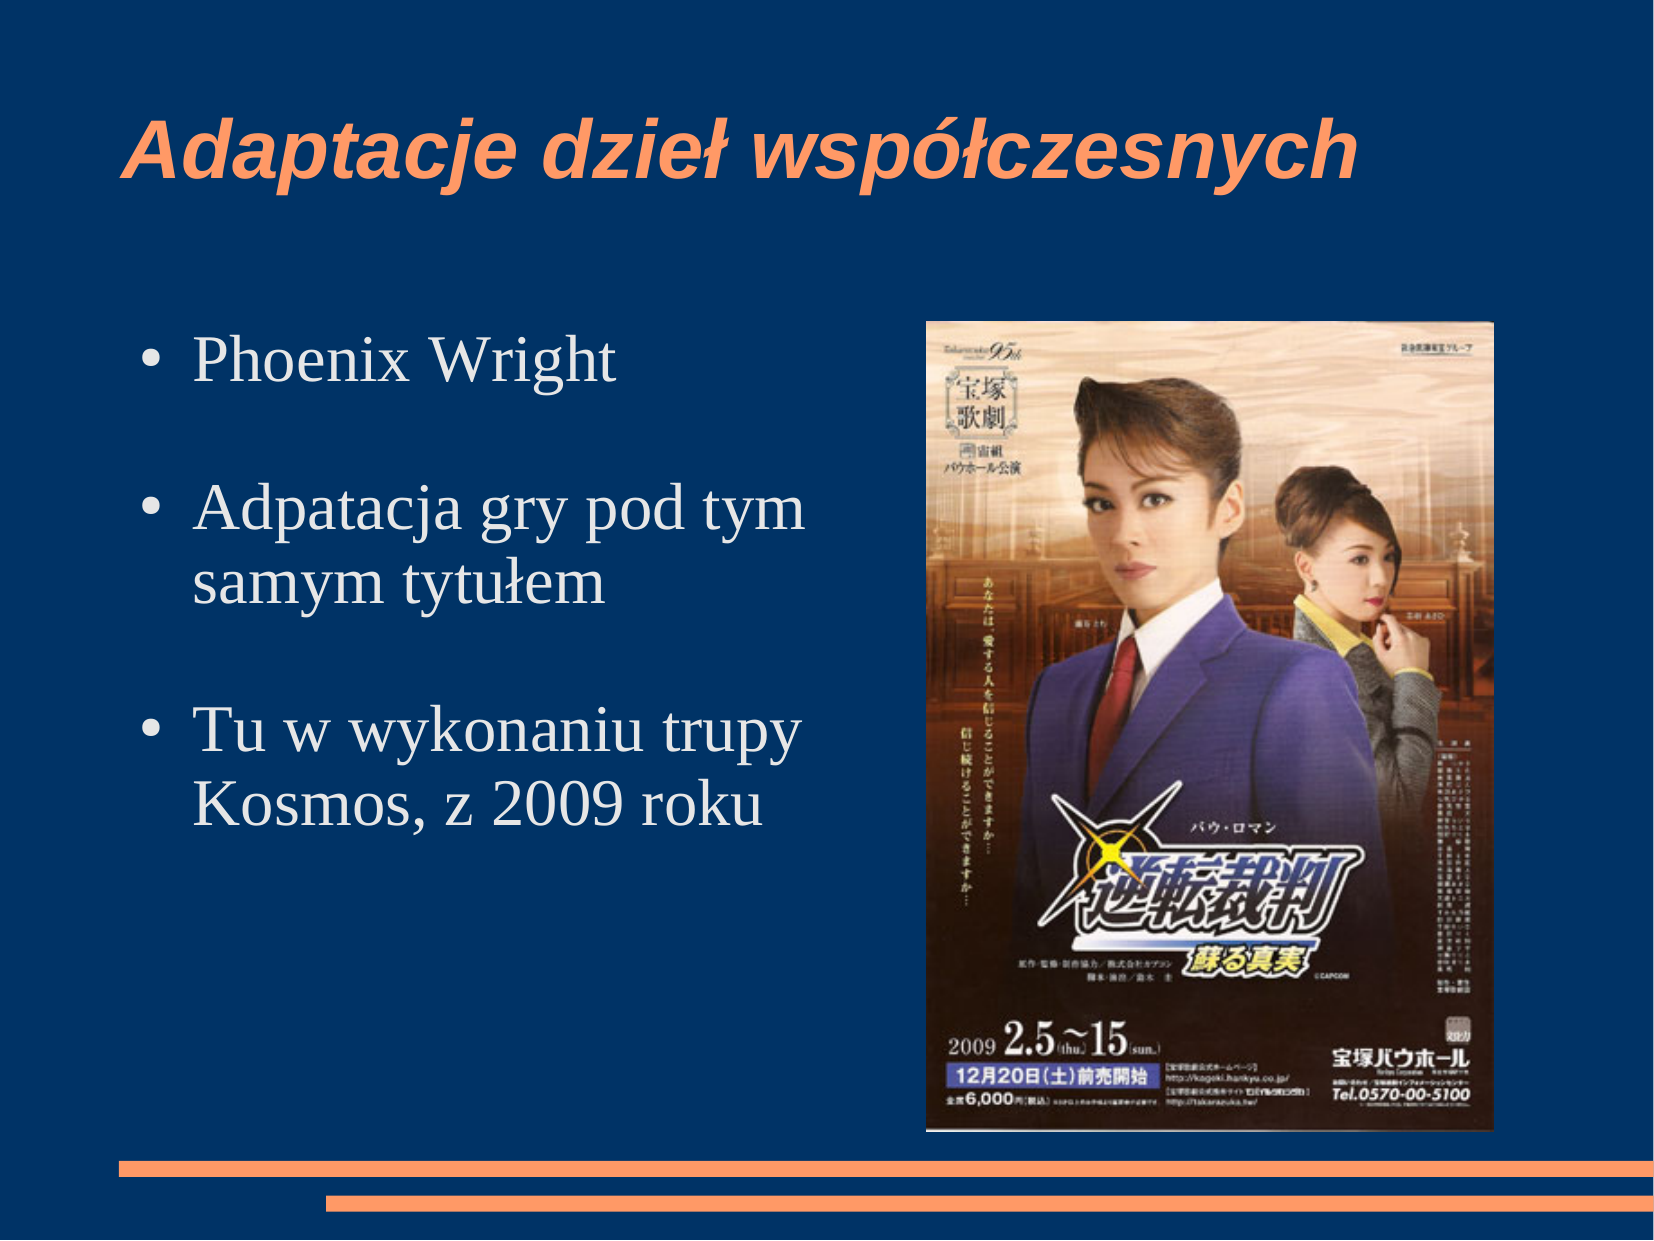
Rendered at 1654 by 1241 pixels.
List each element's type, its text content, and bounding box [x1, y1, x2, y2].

list Phoenix Wright Adpatacja gry pod tym samym tytułem Tu w wykonaniu trupy Kosmos, z 2009 roku [121, 322, 824, 1118]
picture [926, 321, 1494, 1132]
title Adaptacje dzieł współczesnych [121, 53, 1534, 247]
